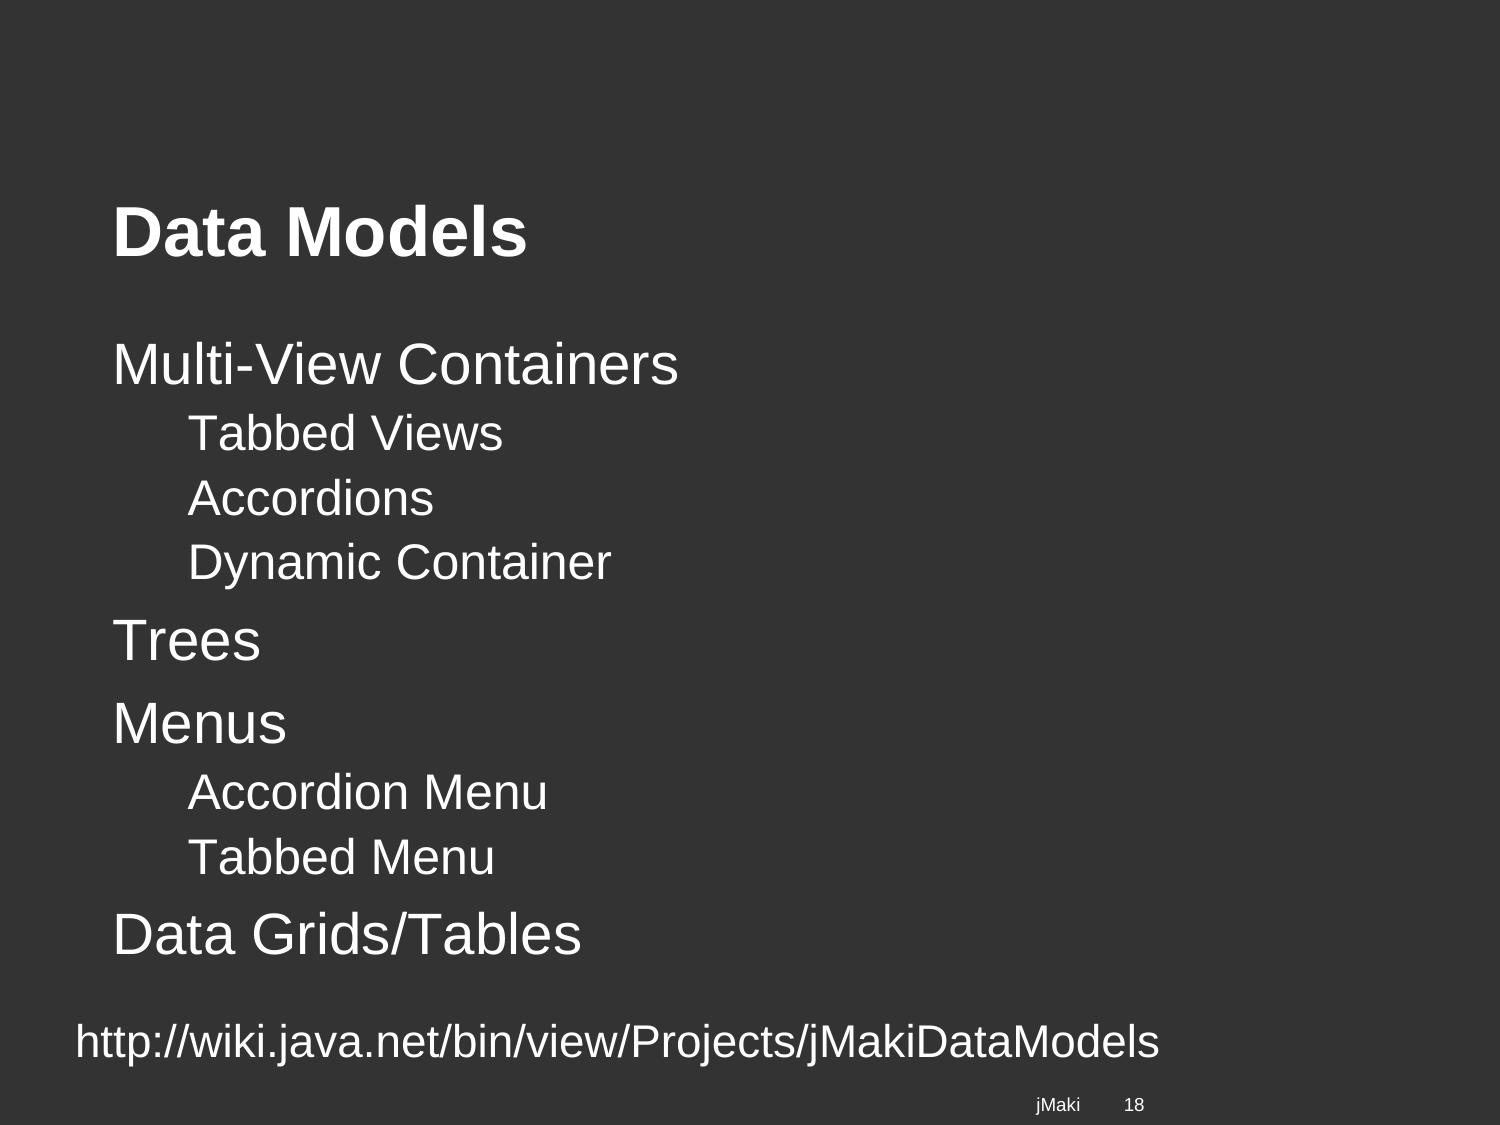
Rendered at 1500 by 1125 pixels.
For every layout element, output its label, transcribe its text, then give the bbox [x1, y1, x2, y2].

list Multi-View Containers Tabbed Views Accordions Dynamic Container Trees Menus Accordion Menu Tabbed Menu Data Grids/Tables [112, 337, 1463, 1030]
text_box http://wiki.java.net/bin/view/Projects/jMakiDataModels [75, 1012, 1388, 1088]
title Data Models [112, 119, 1417, 271]
